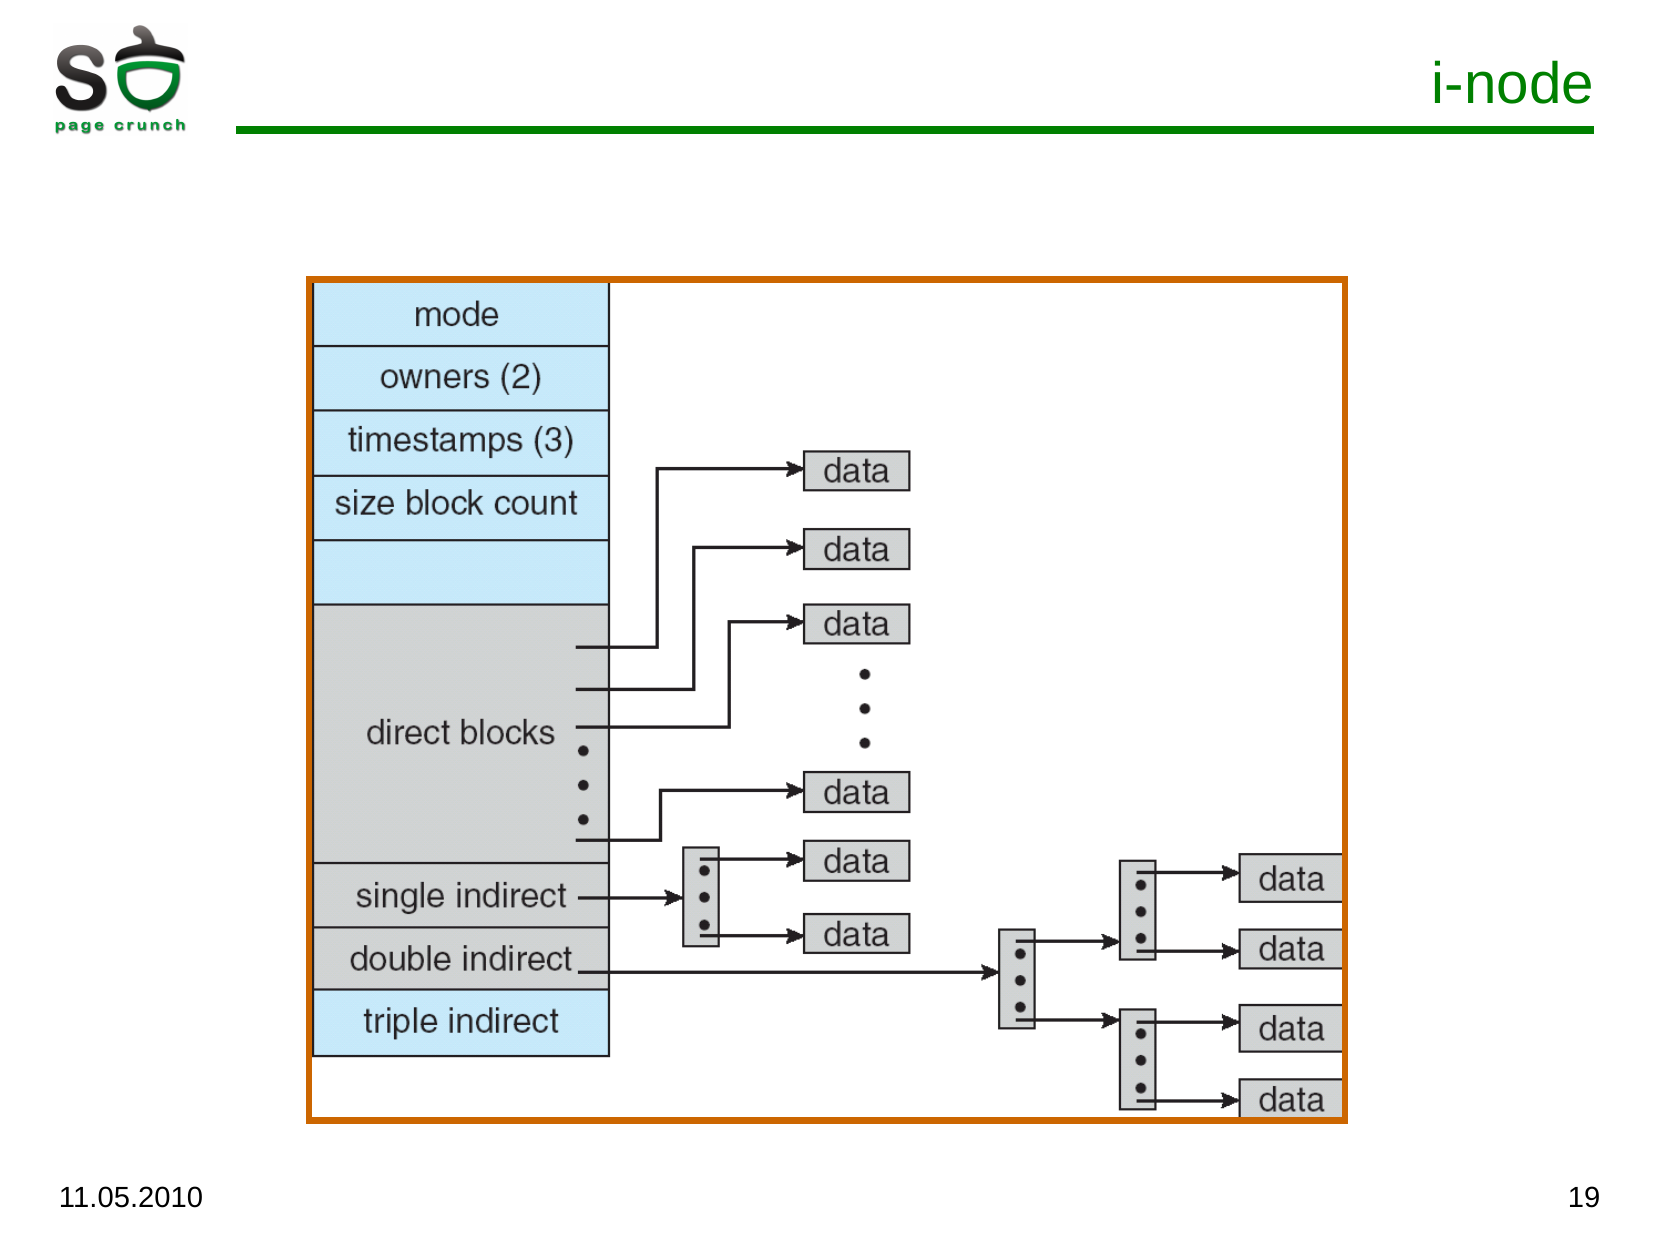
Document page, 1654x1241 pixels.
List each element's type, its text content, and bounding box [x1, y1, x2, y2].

picture [311, 282, 1342, 1118]
title i-node [236, 49, 1595, 119]
picture [53, 23, 188, 136]
